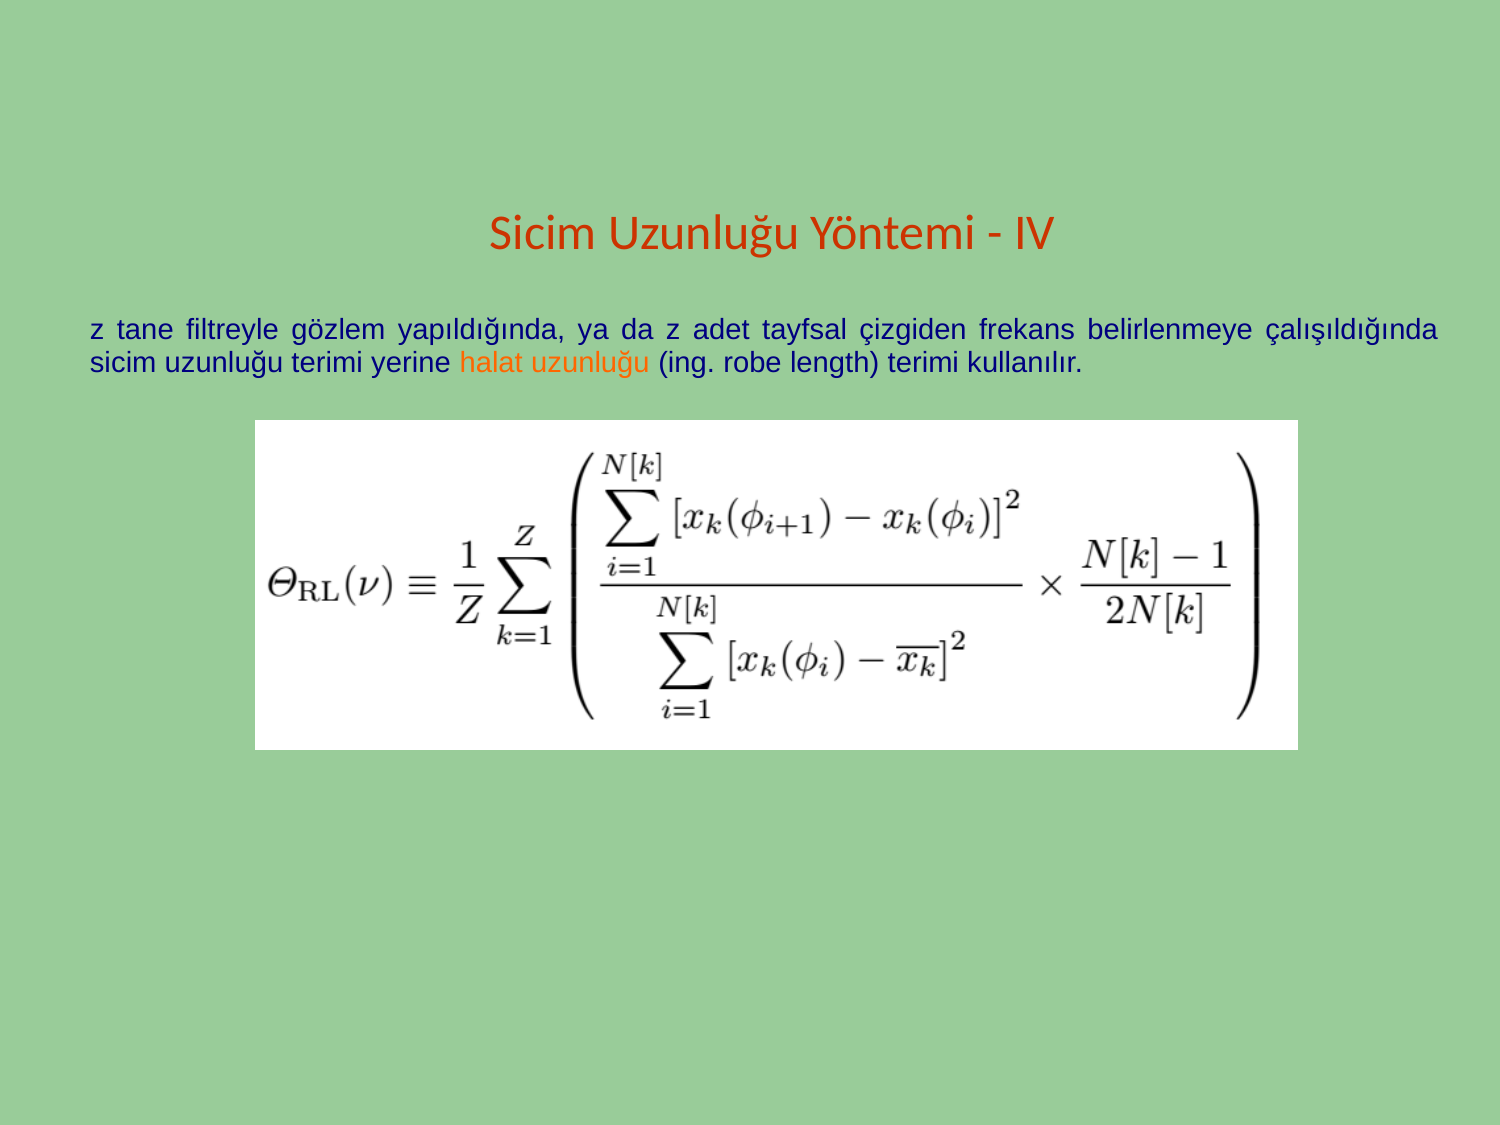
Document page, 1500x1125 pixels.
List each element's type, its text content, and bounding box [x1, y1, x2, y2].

picture [255, 420, 1298, 751]
text_box z tane filtreyle gözlem yapıldığında, ya da z adet tayfsal çizgiden frekans belirlenmeye çalışıldığında sicim uzunluğu terimi yerine halat uzunluğu (ing. robe length) terimi kullanılır. [75, 305, 1456, 421]
title Sicim Uzunluğu Yöntemi - IV [135, 157, 1410, 305]
